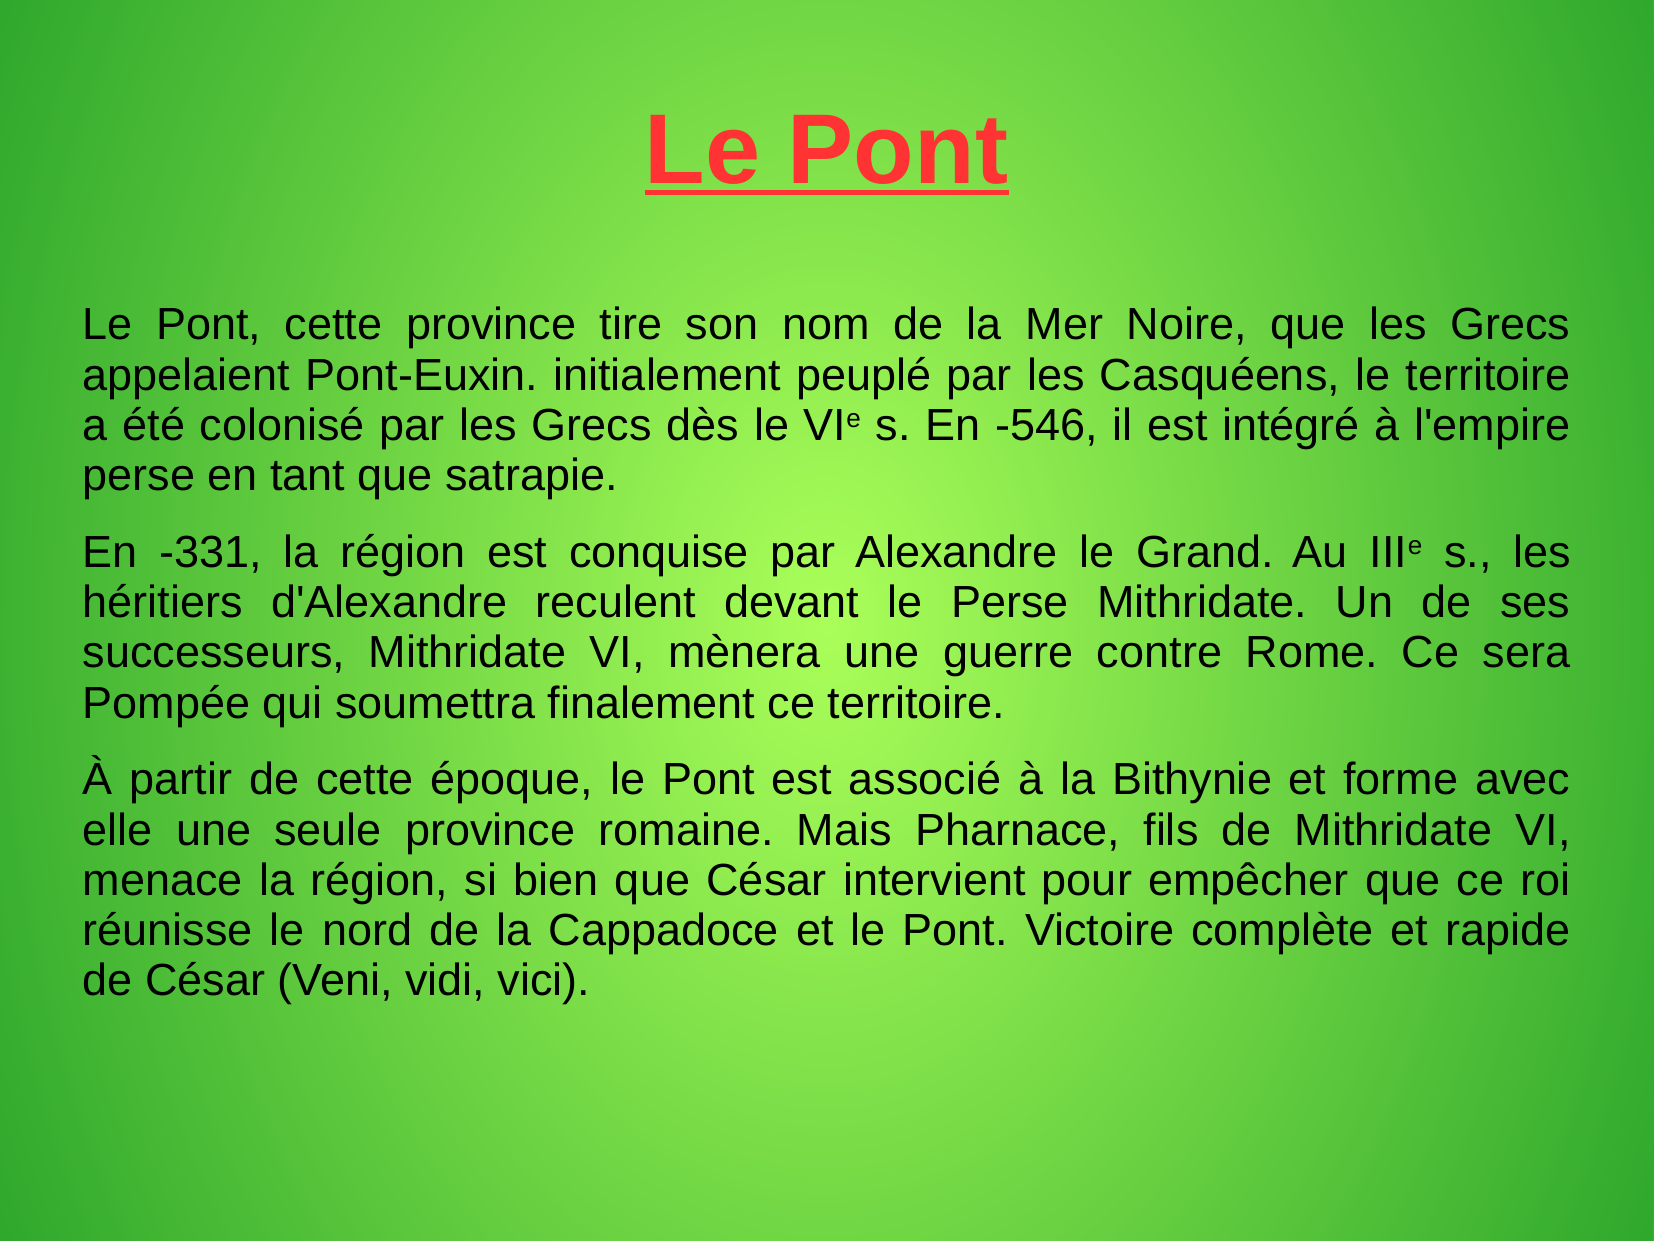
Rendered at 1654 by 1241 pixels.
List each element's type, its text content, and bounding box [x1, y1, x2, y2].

title Le Pont [82, 47, 1571, 252]
list Le Pont, cette province tire son nom de la Mer Noire, que les Grecs appelaient Pont-Euxin. initialement peuplé par les Casquéens, le territoire a été colonisé par les Grecs dès le VIe s. En -546, il est intégré à l'empire perse en tant que satrapie. En -331, la région est conquise par Alexandre le Grand. Au IIIe s., les héritiers d'Alexandre reculent devant le Perse Mithridate. Un de ses successeurs, Mithridate VI, mènera une guerre contre Rome. Ce sera Pompée qui soumettra finalement ce territoire. À partir de cette époque, le Pont est associé à la Bithynie et forme avec elle une seule province romaine. Mais Pharnace, fils de Mithridate VI, menace la région, si bien que César intervient pour empêcher que ce roi réunisse le nord de la Cappadoce et le Pont. Victoire complète et rapide de César (Veni, vidi, vici). [82, 299, 1571, 1019]
